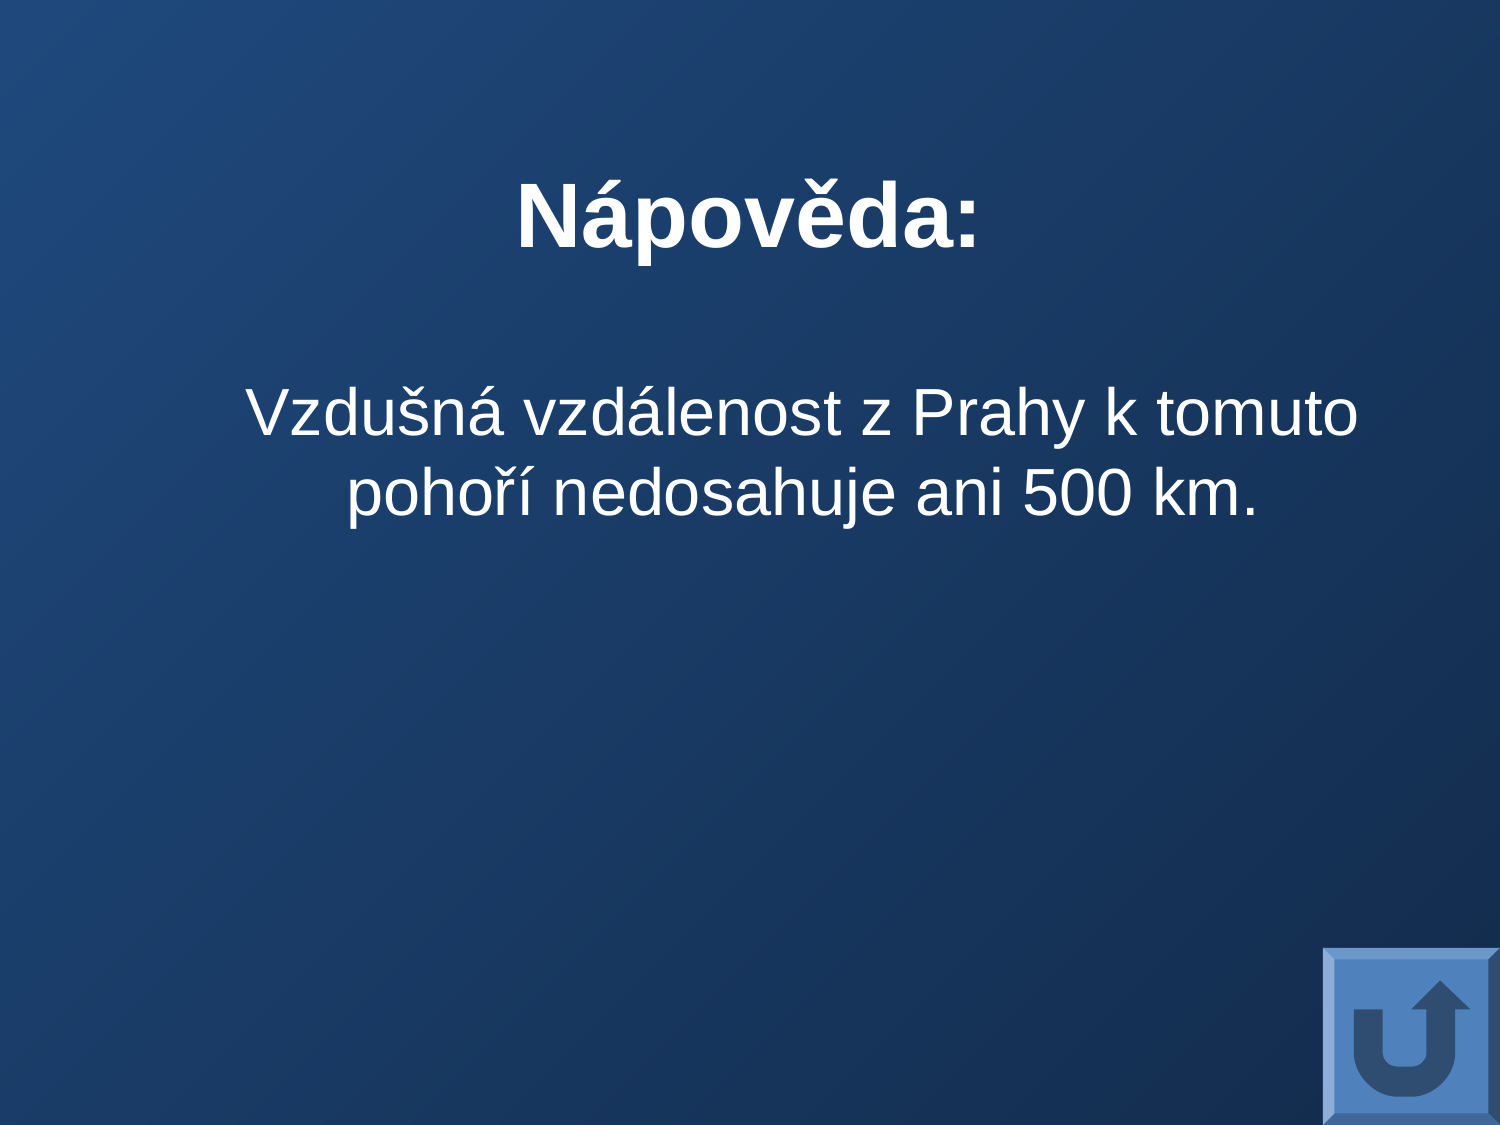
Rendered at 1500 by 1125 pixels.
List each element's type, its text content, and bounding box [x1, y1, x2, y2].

text_box [1324, 947, 1500, 1125]
title Nápověda: [112, 90, 1388, 332]
text_box Vzdušná vzdálenost z Prahy k tomuto pohoří nedosahuje ani 500 km. [218, 361, 1388, 650]
